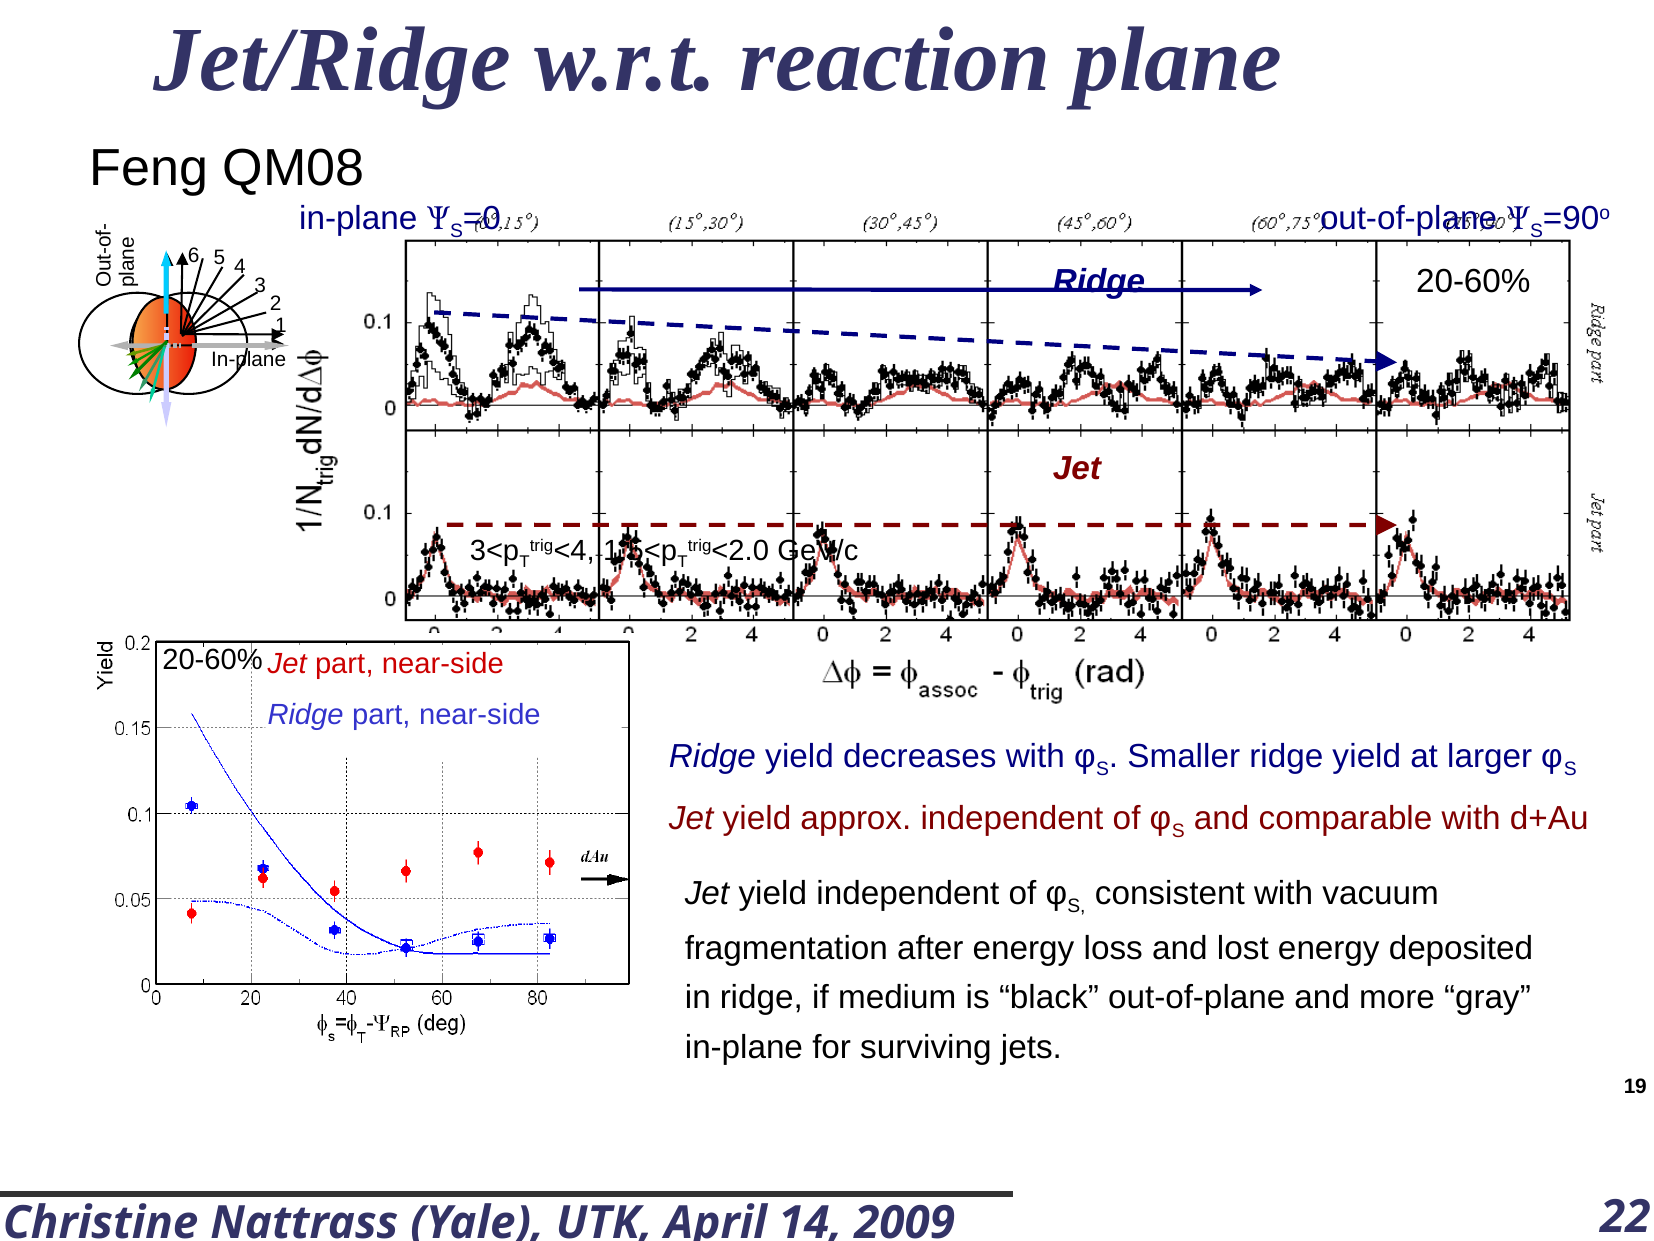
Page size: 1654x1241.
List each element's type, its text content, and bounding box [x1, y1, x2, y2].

text_box 5 [206, 246, 228, 288]
title Jet/Ridge w.r.t. reaction plane [62, 0, 1383, 119]
text_box Ridge yield decreases with φS. Smaller ridge yield at larger φS Jet yield approx. independent of φS and comparable with d+Au [653, 737, 1654, 867]
text_box Jet part, near-side Ridge part, near-side [265, 645, 622, 758]
text_box [183, 306, 187, 323]
text_box Jet yield independent of φS, consistent with vacuum fragmentation after energy loss and lost energy deposited in ridge, if medium is “black” out-of-plane and more “gray” in-plane for surviving jets. [678, 874, 1551, 1066]
text_box Feng QM08 [75, 130, 638, 204]
text_box 2 [263, 291, 285, 334]
text_box 3 [247, 273, 269, 315]
picture [84, 199, 1654, 1046]
text_box 4 [227, 255, 249, 297]
text_box 19 [1553, 1074, 1654, 1117]
text_box out-of-plane S=90o [1313, 199, 1617, 242]
text_box In-plane [204, 348, 320, 390]
text_box 20-60% [1409, 262, 1560, 318]
text_box Ridge [1046, 262, 1153, 300]
text_box in-plane S=0 [292, 204, 508, 242]
text_box 6 [181, 243, 203, 286]
text_box Out-of-plane [91, 204, 158, 295]
text_box 3<pTtrig<4, 1.5<pTtrig<2.0 GeV/c [463, 533, 1221, 708]
text_box 1 [268, 314, 290, 356]
text_box [110, 250, 268, 428]
text_box 20-60% [155, 643, 354, 697]
text_box Jet [1046, 449, 1108, 487]
